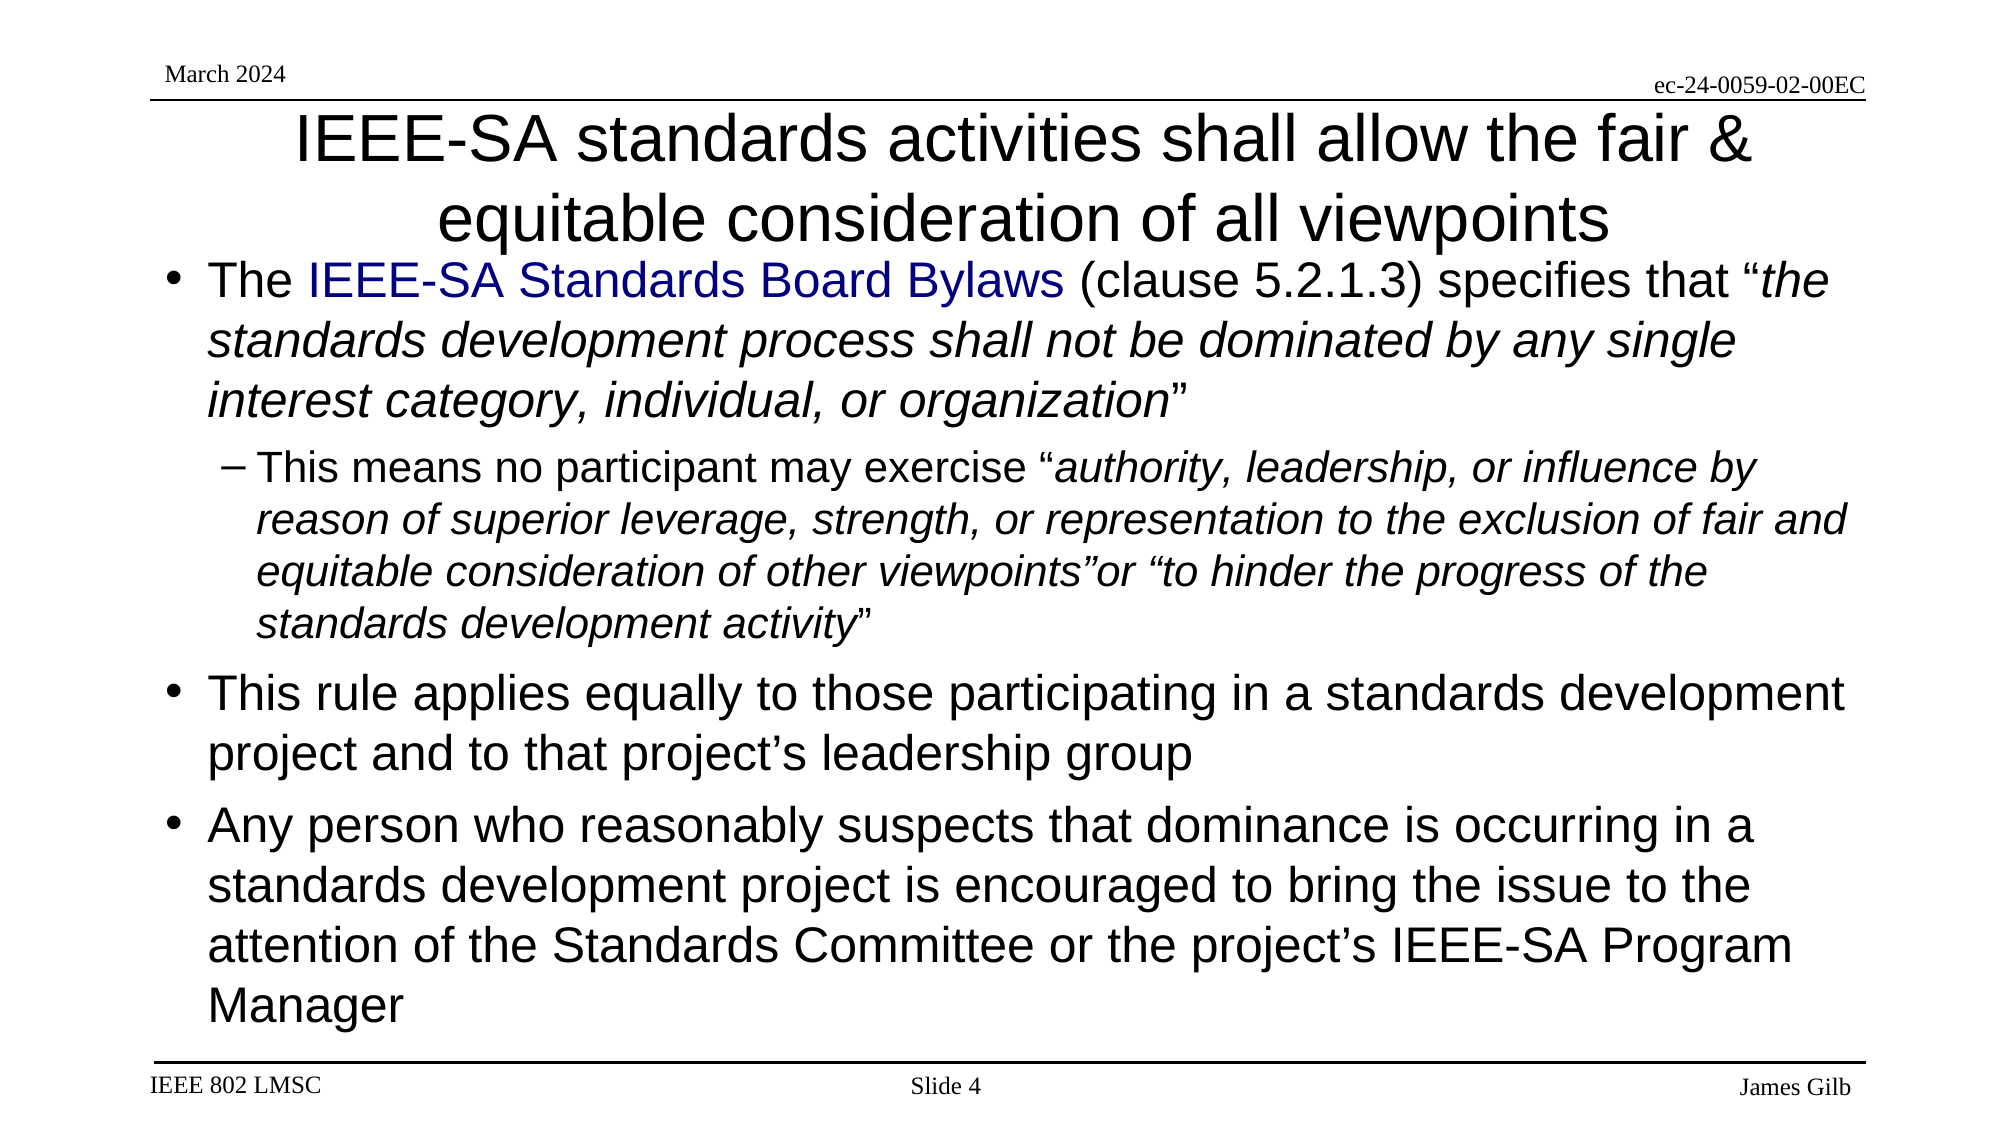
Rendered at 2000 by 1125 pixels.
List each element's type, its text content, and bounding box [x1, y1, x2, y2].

list The IEEE-SA Standards Board Bylaws (clause 5.2.1.3) specifies that “the standards development process shall not be dominated by any single interest category, individual, or organization” This means no participant may exercise “authority, leadership, or influence by reason of superior leverage, strength, or representation to the exclusion of fair and equitable consideration of other viewpoints”or “to hinder the progress of the standards development activity” This rule applies equally to those participating in a standards development project and to that project’s leadership group Any person who reasonably suspects that dominance is occurring in a standards development project is encouraged to bring the issue to the attention of the Standards Committee or the project’s IEEE-SA Program Manager [149, 239, 1900, 1051]
title IEEE-SA standards activities shall allow the fair & equitable consideration of all viewpoints [149, 87, 1900, 239]
